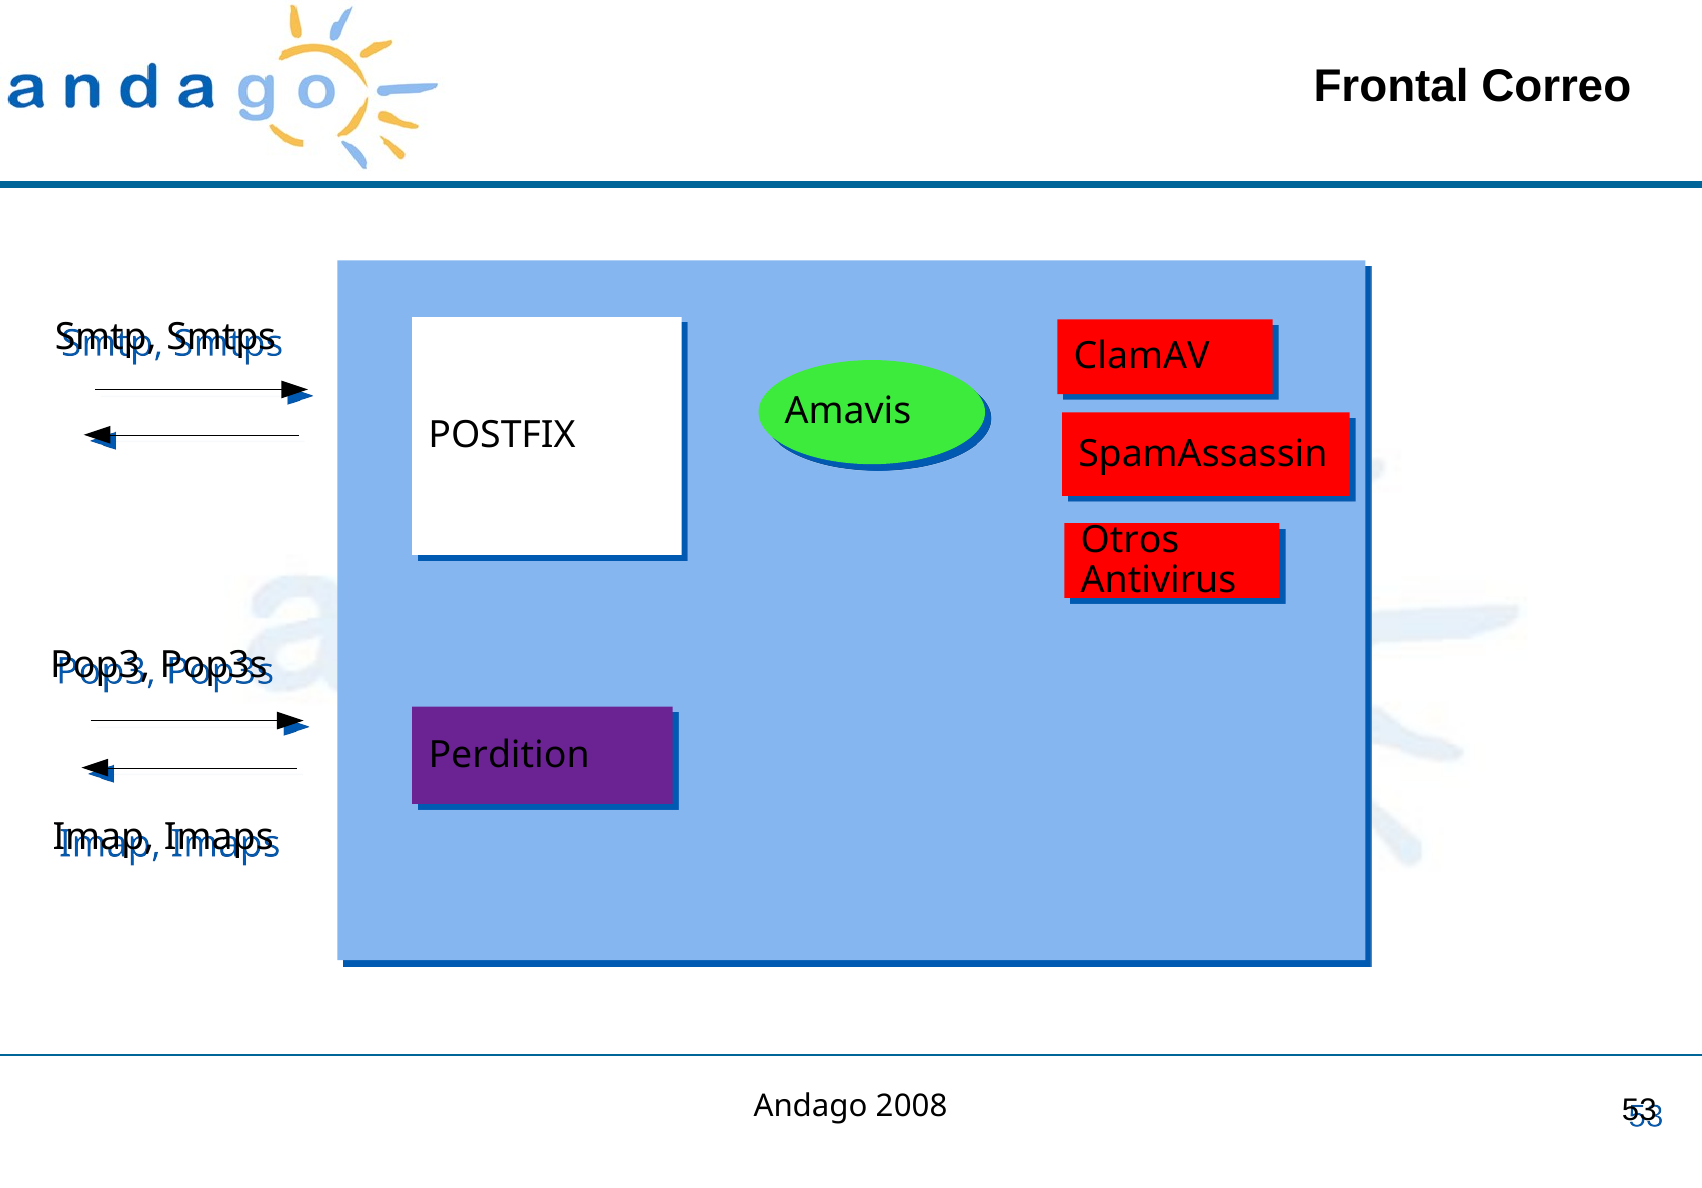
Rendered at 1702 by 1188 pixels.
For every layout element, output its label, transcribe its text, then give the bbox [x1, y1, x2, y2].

picture [0, 0, 255, 175]
picture [1366, 324, 1538, 919]
title Frontal Correo [255, 0, 1702, 196]
text_box Smtp, Smtps [38, 306, 319, 369]
picture [224, 390, 281, 396]
text_box Imap, Imaps [36, 806, 312, 870]
text_box Perdition [412, 706, 673, 804]
text_box ClamAV [1057, 319, 1273, 395]
picture [224, 324, 337, 919]
text_box Otros Antivirus [1064, 523, 1280, 598]
text_box Pop3, Pop3s [33, 634, 298, 698]
text_box SpamAssassin [1062, 412, 1350, 496]
text_box Amavis [758, 360, 986, 465]
picture [224, 721, 276, 727]
text_box [337, 260, 1366, 961]
text_box POSTFIX [412, 317, 682, 555]
